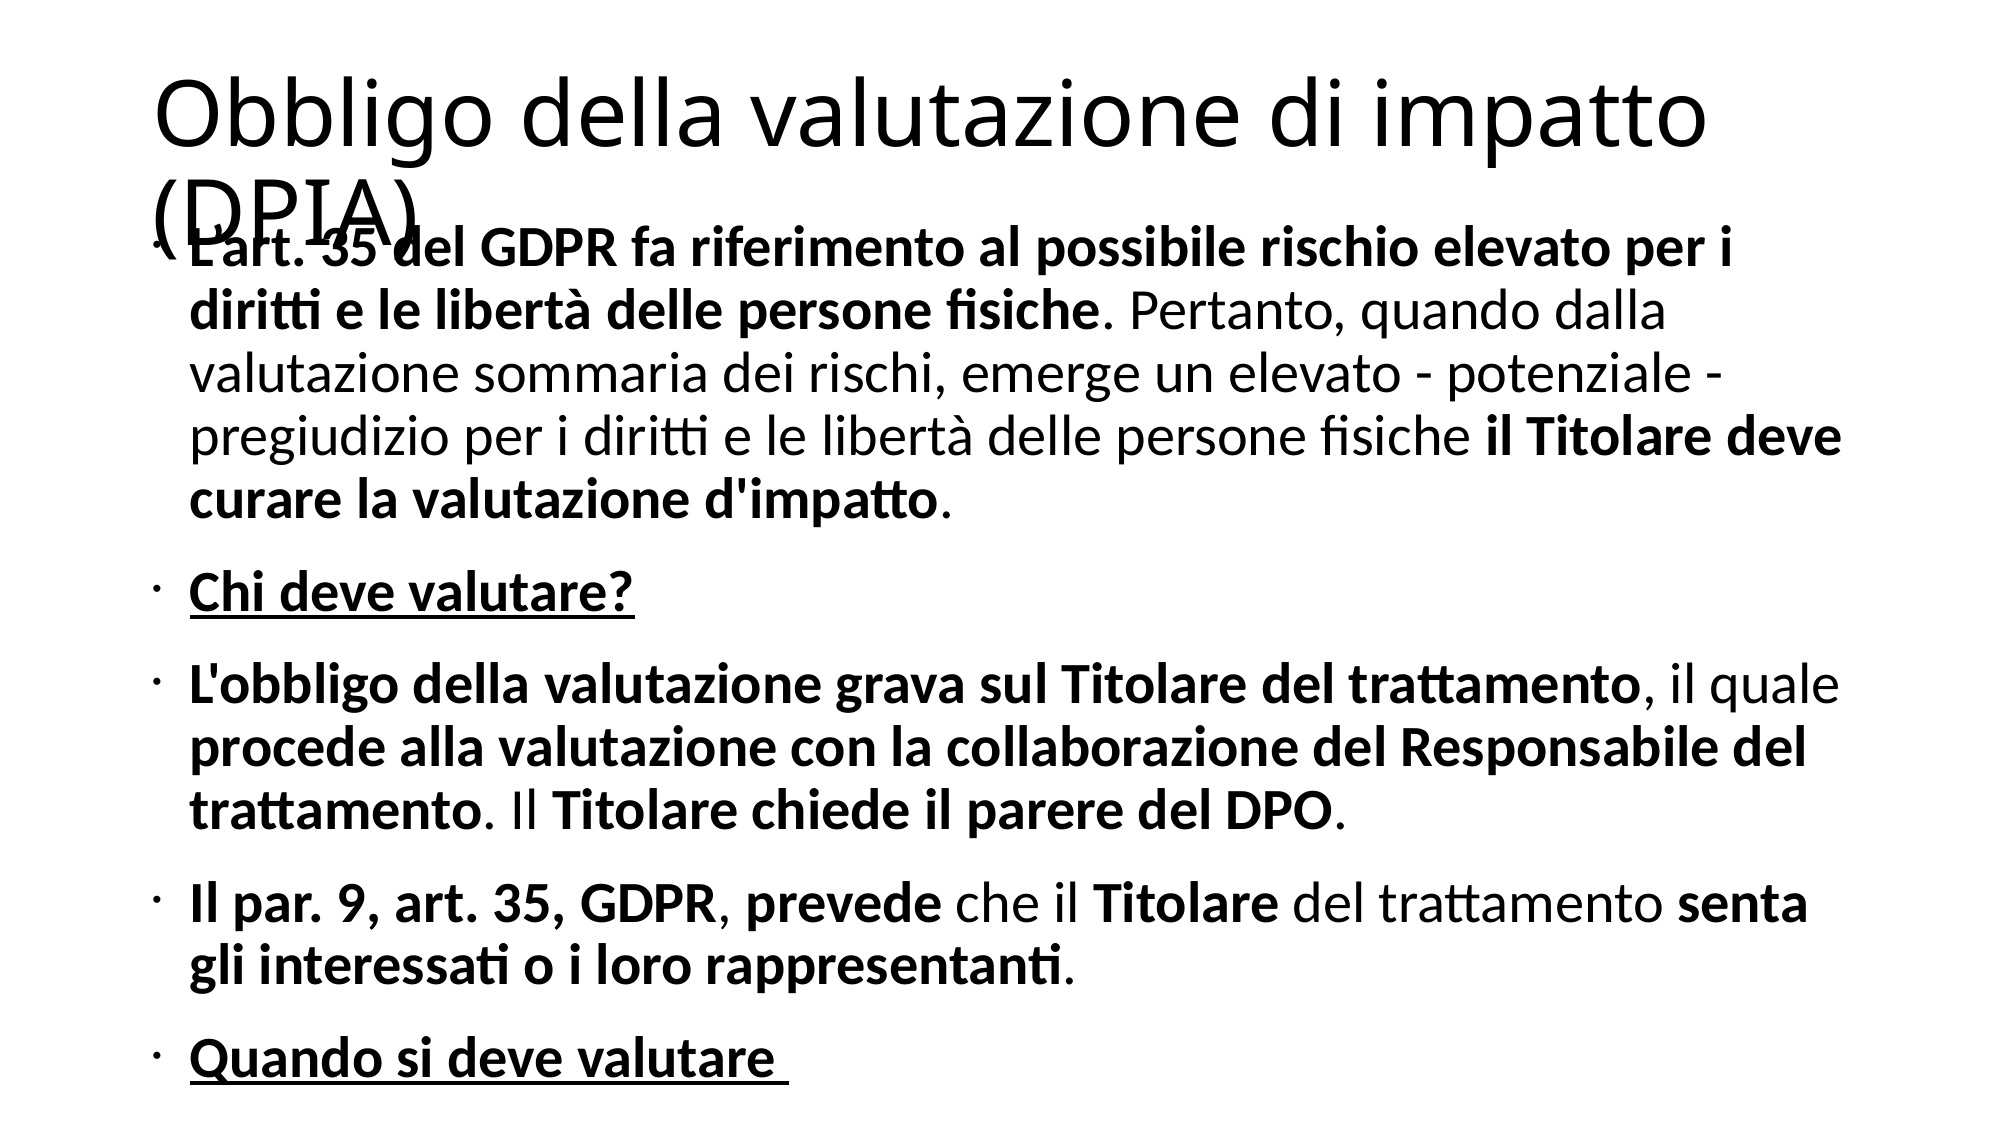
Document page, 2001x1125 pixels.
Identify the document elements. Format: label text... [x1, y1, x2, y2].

list L’art. 35 del GDPR fa riferimento al possibile rischio elevato per i diritti e le libertà delle persone fisiche. Pertanto, quando dalla valutazione sommaria dei rischi, emerge un elevato - potenziale - pregiudizio per i diritti e le libertà delle persone fisiche il Titolare deve curare la valutazione d'impatto. Chi deve valutare? L'obbligo della valutazione grava sul Titolare del trattamento, il quale procede alla valutazione con la collaborazione del Responsabile del trattamento. Il Titolare chiede il parere del DPO. Il par. 9, art. 35, GDPR, prevede che il Titolare del trattamento senta gli interessati o i loro rappresentanti. Quando si deve valutare La valutazione deve essere condotta prima di procedere al trattamento (art. 35, par. 1 e 10, GDPR). Essa deve essere rinnovata periodicamente e aggiornata, in particolare se sono intervenute delle modifiche nel trattamento dei dati. [137, 209, 1863, 1014]
title Obbligo della valutazione di impatto (DPIA) [137, 59, 1863, 209]
